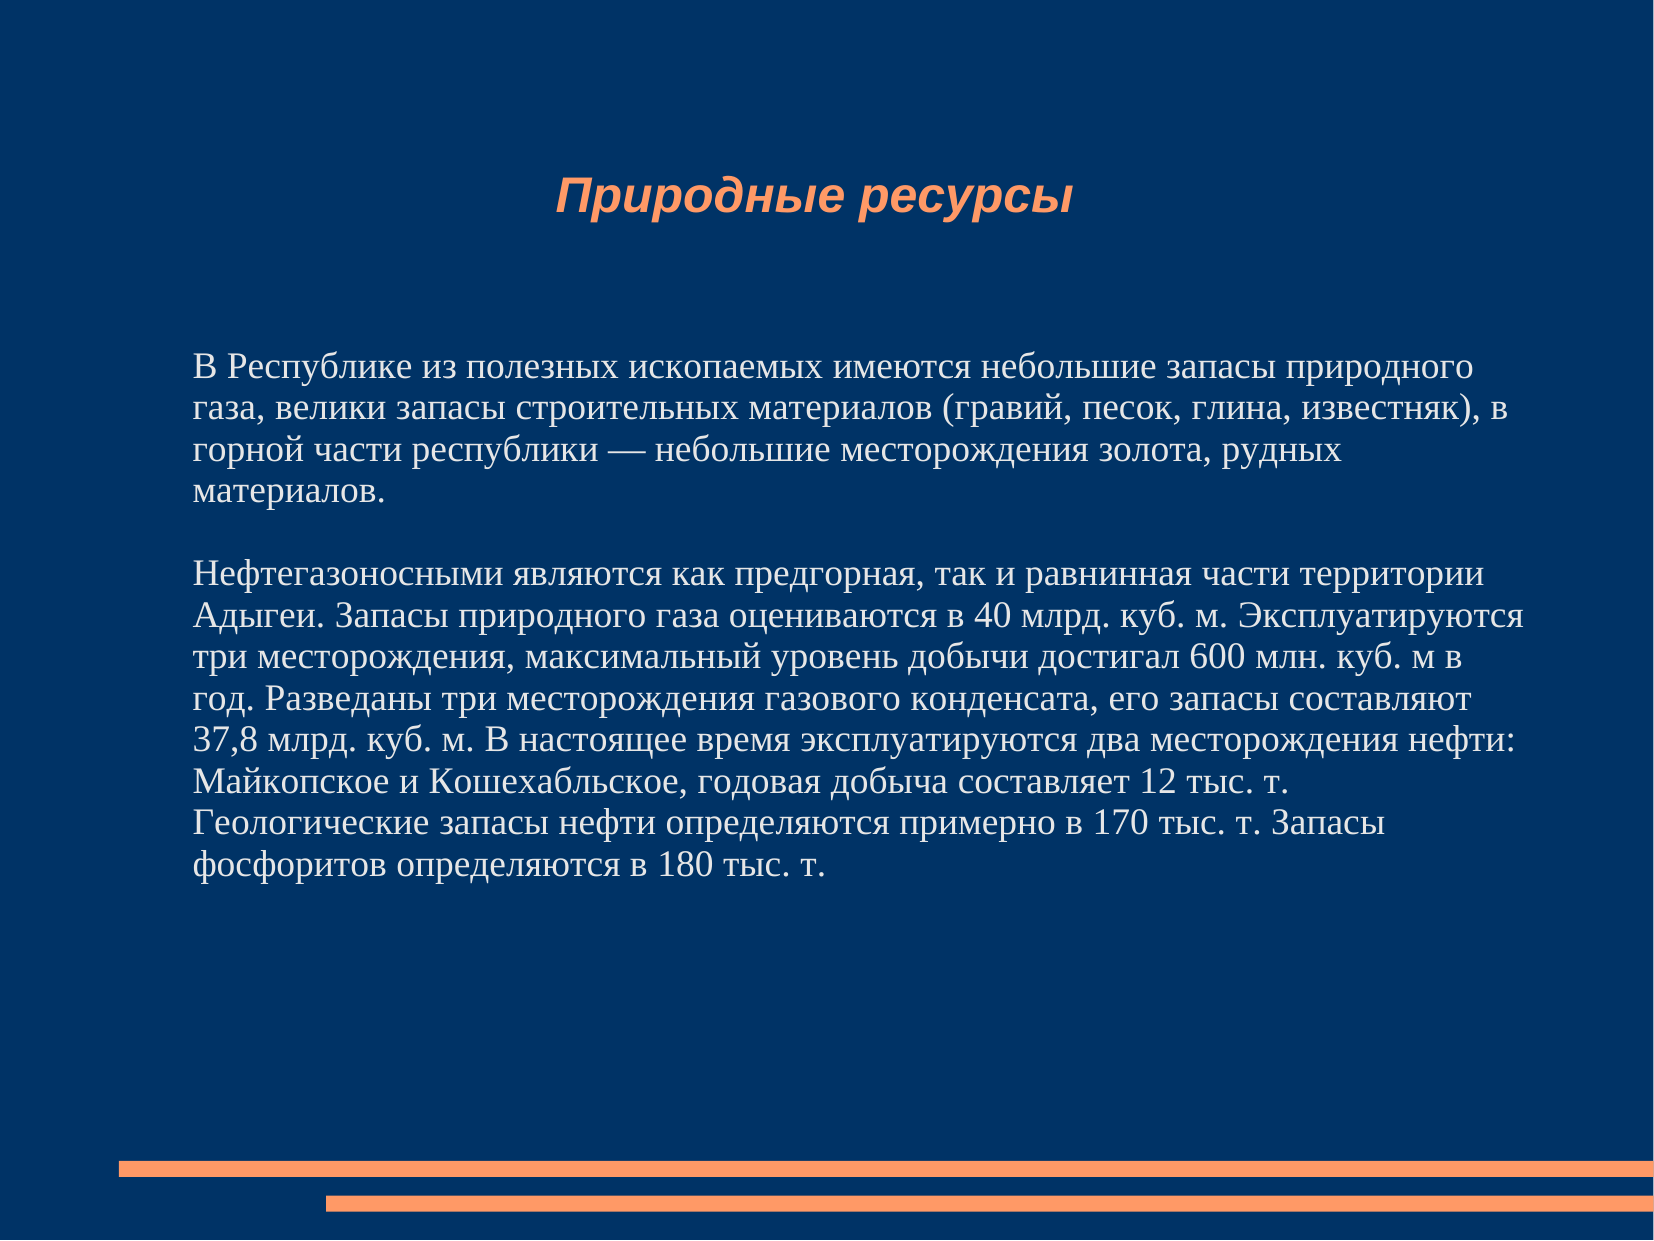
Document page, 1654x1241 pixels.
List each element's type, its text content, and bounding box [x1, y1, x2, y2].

list В Республике из полезных ископаемых имеются небольшие запасы природного газа, велики запасы строительных материалов (гравий, песок, глина, известняк), в горной части республики — небольшие месторождения золота, рудных материалов. Нефтегазоносными являются как предгорная, так и равнинная части территории Адыгеи. Запасы природного газа оцениваются в 40 млрд. куб. м. Эксплуатируются три месторождения, максимальный уровень добычи достигал 600 млн. куб. м в год. Разведаны три месторождения газового конденсата, его запасы составляют 37,8 млрд. куб. м. В настоящее время эксплуатируются два месторождения нефти: Майкопское и Кошехабльское, годовая добыча составляет 12 тыс. т. Геологические запасы нефти определяются примерно в 170 тыс. т. Запасы фосфоритов определяются в 180 тыс. т. [121, 344, 1534, 1127]
title Природные ресурсы [121, 91, 1534, 299]
